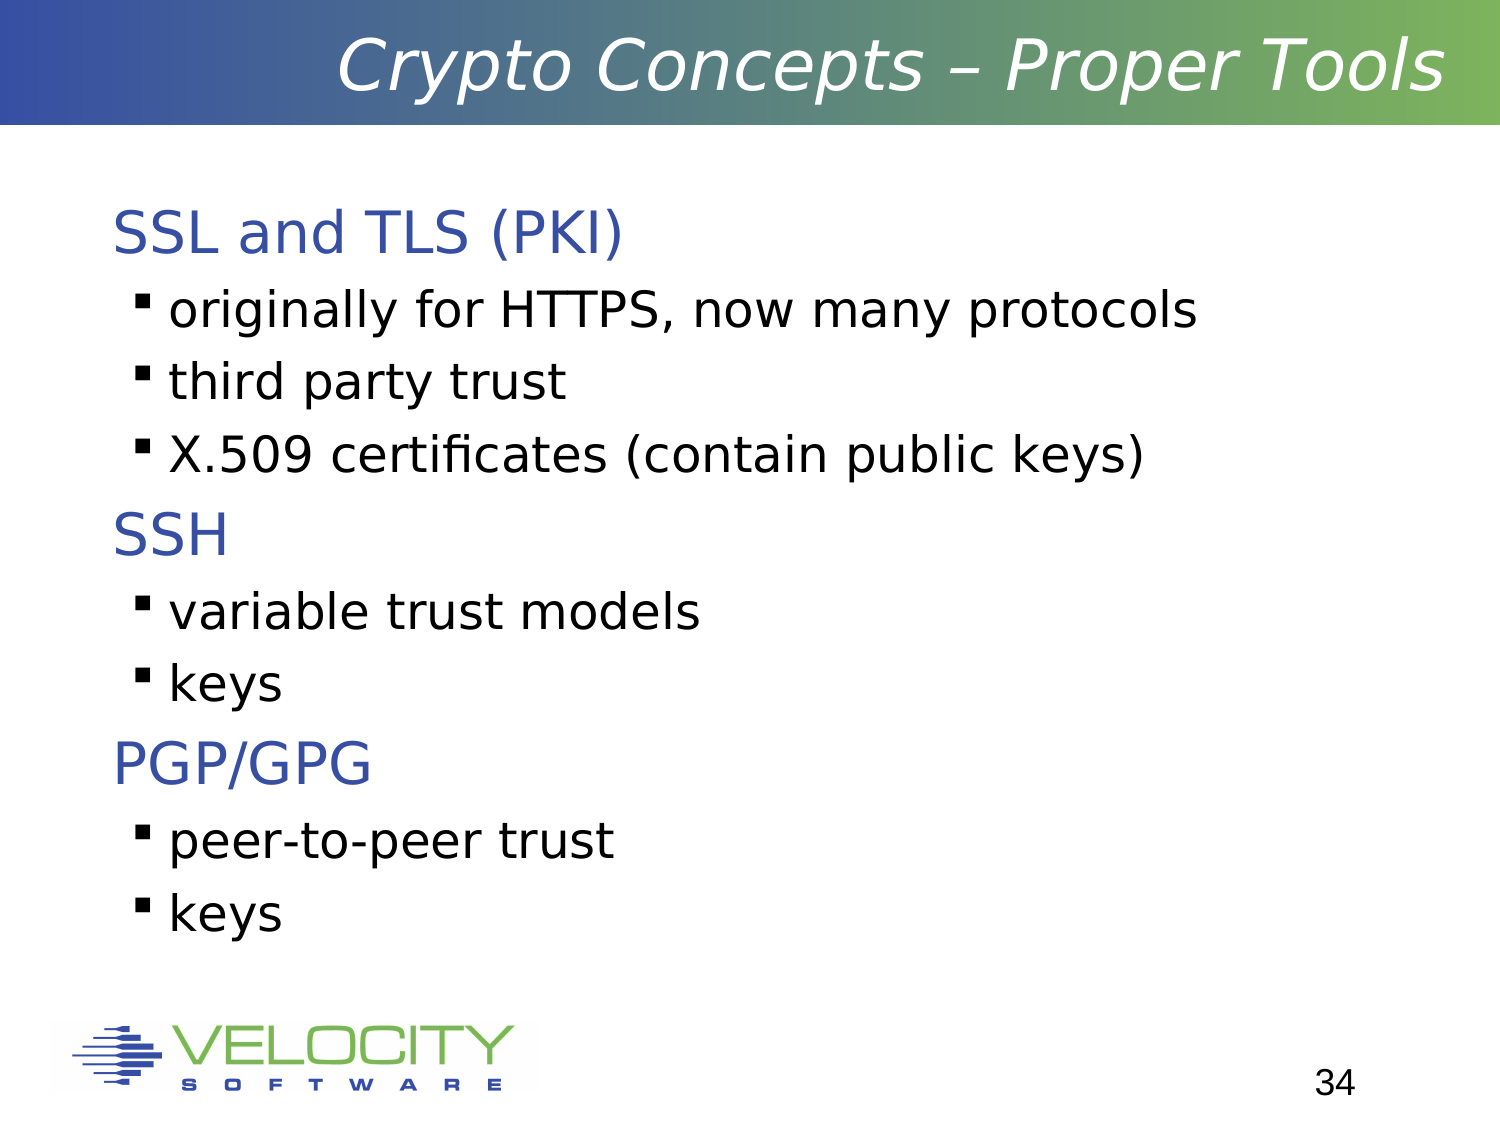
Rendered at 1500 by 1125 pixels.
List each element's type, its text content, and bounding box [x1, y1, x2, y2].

picture [50, 1021, 538, 1094]
list SSL and TLS (PKI) originally for HTTPS, now many protocols third party trust X.509 certificates (contain public keys) SSH variable trust models keys PGP/GPG peer-to-peer trust keys [70, 187, 1438, 1034]
title Crypto Concepts – Proper Tools [62, 12, 1463, 113]
